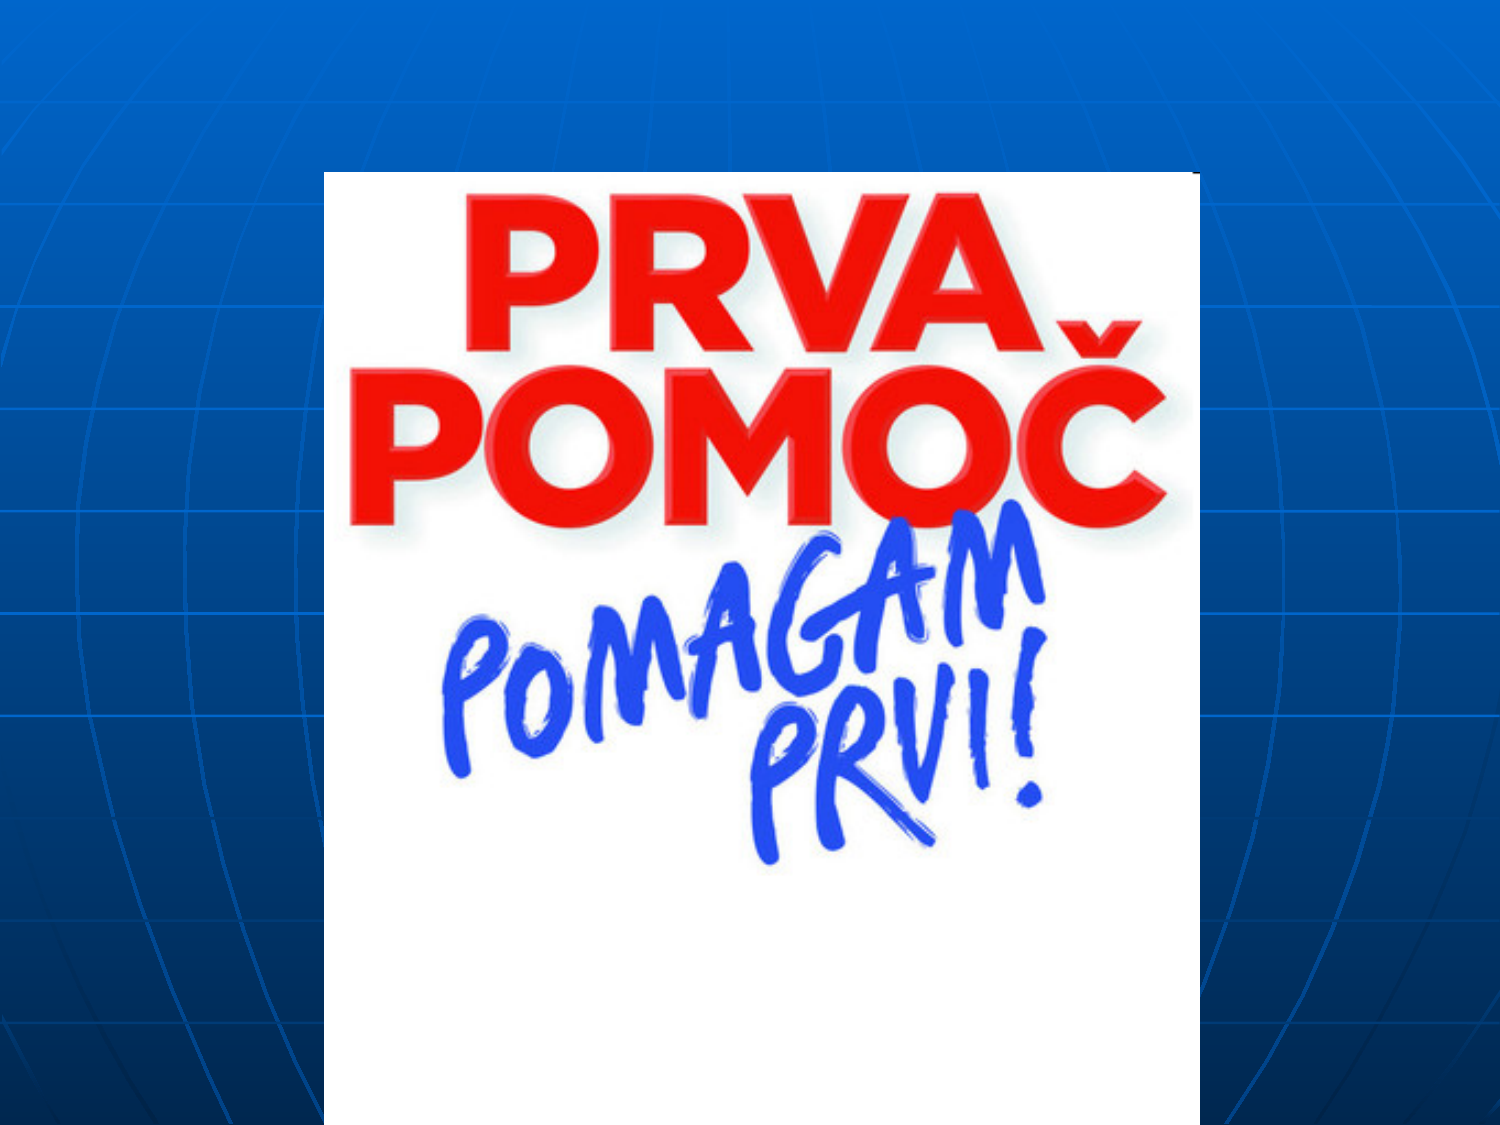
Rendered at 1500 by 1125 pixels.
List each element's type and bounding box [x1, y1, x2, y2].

picture [324, 172, 1200, 1125]
